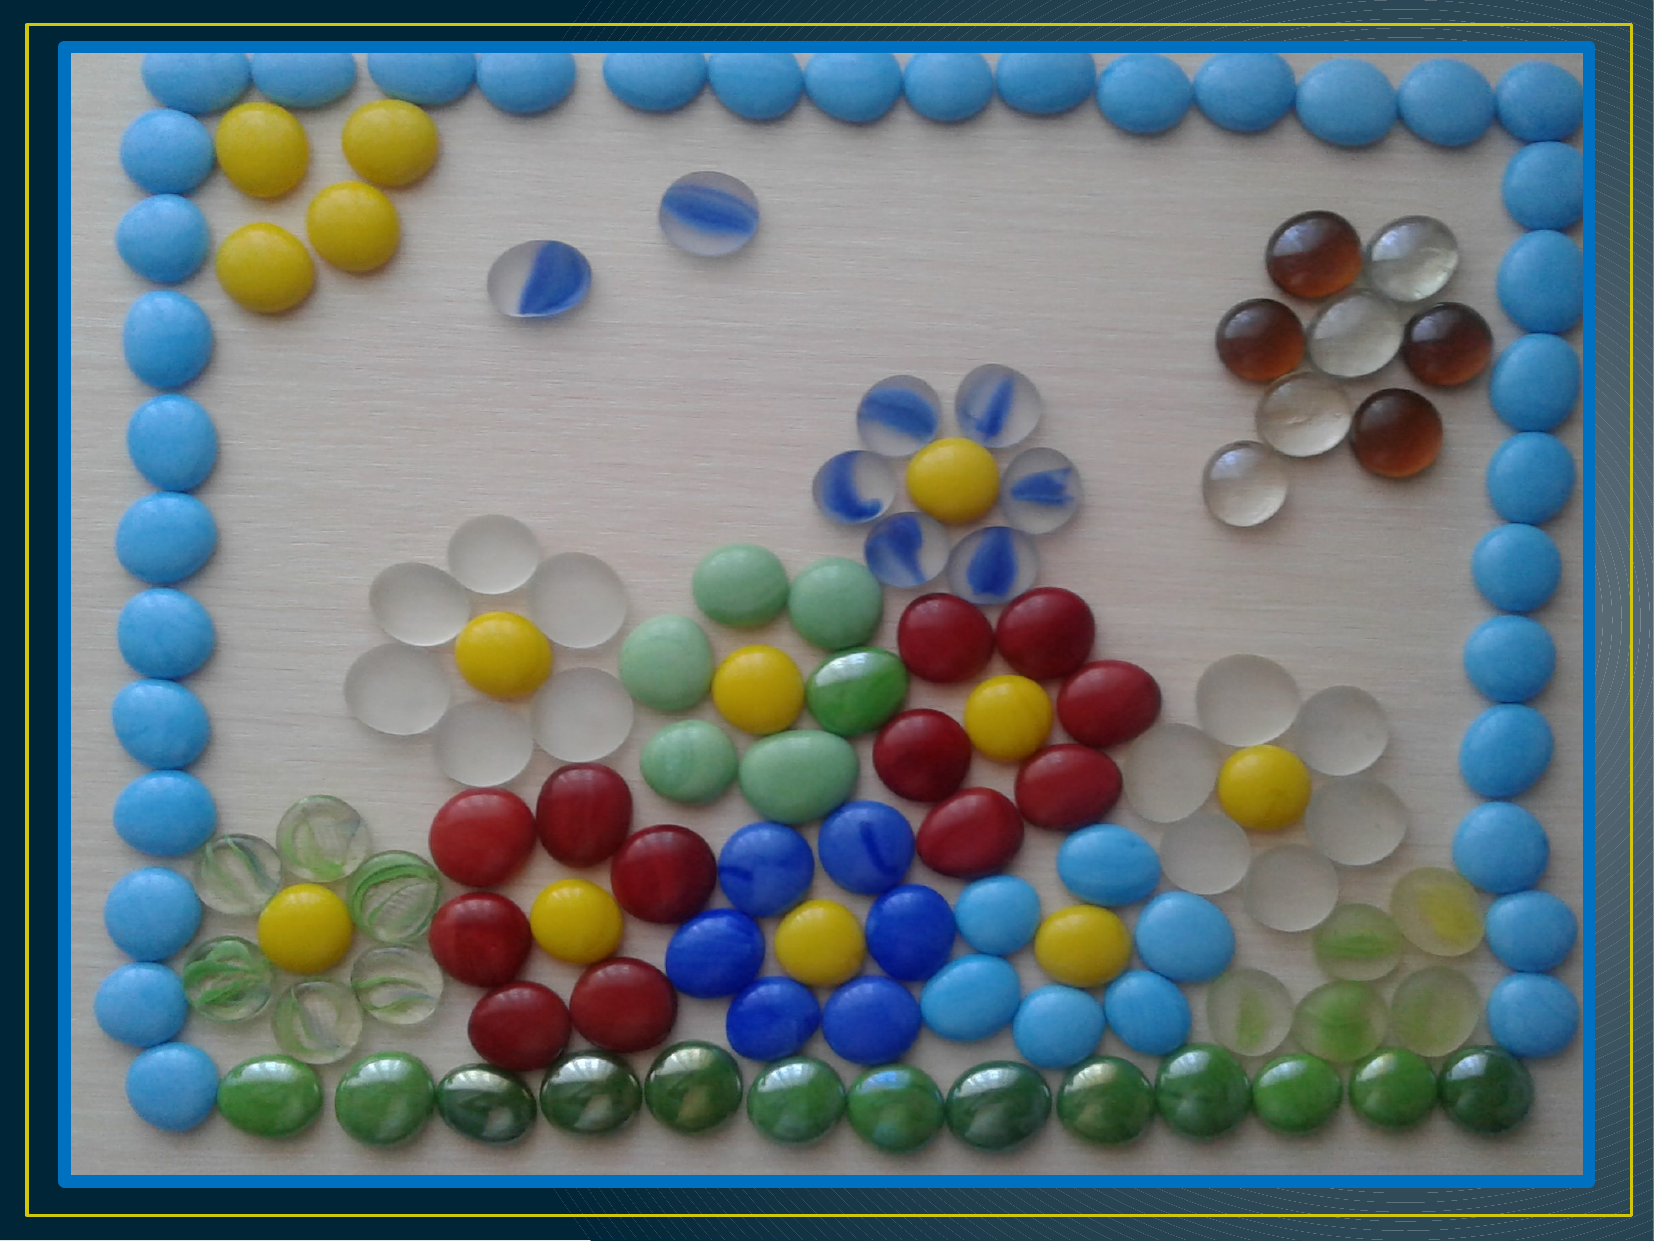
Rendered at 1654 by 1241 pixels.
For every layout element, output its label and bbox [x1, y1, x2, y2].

picture [70, 53, 1583, 1176]
